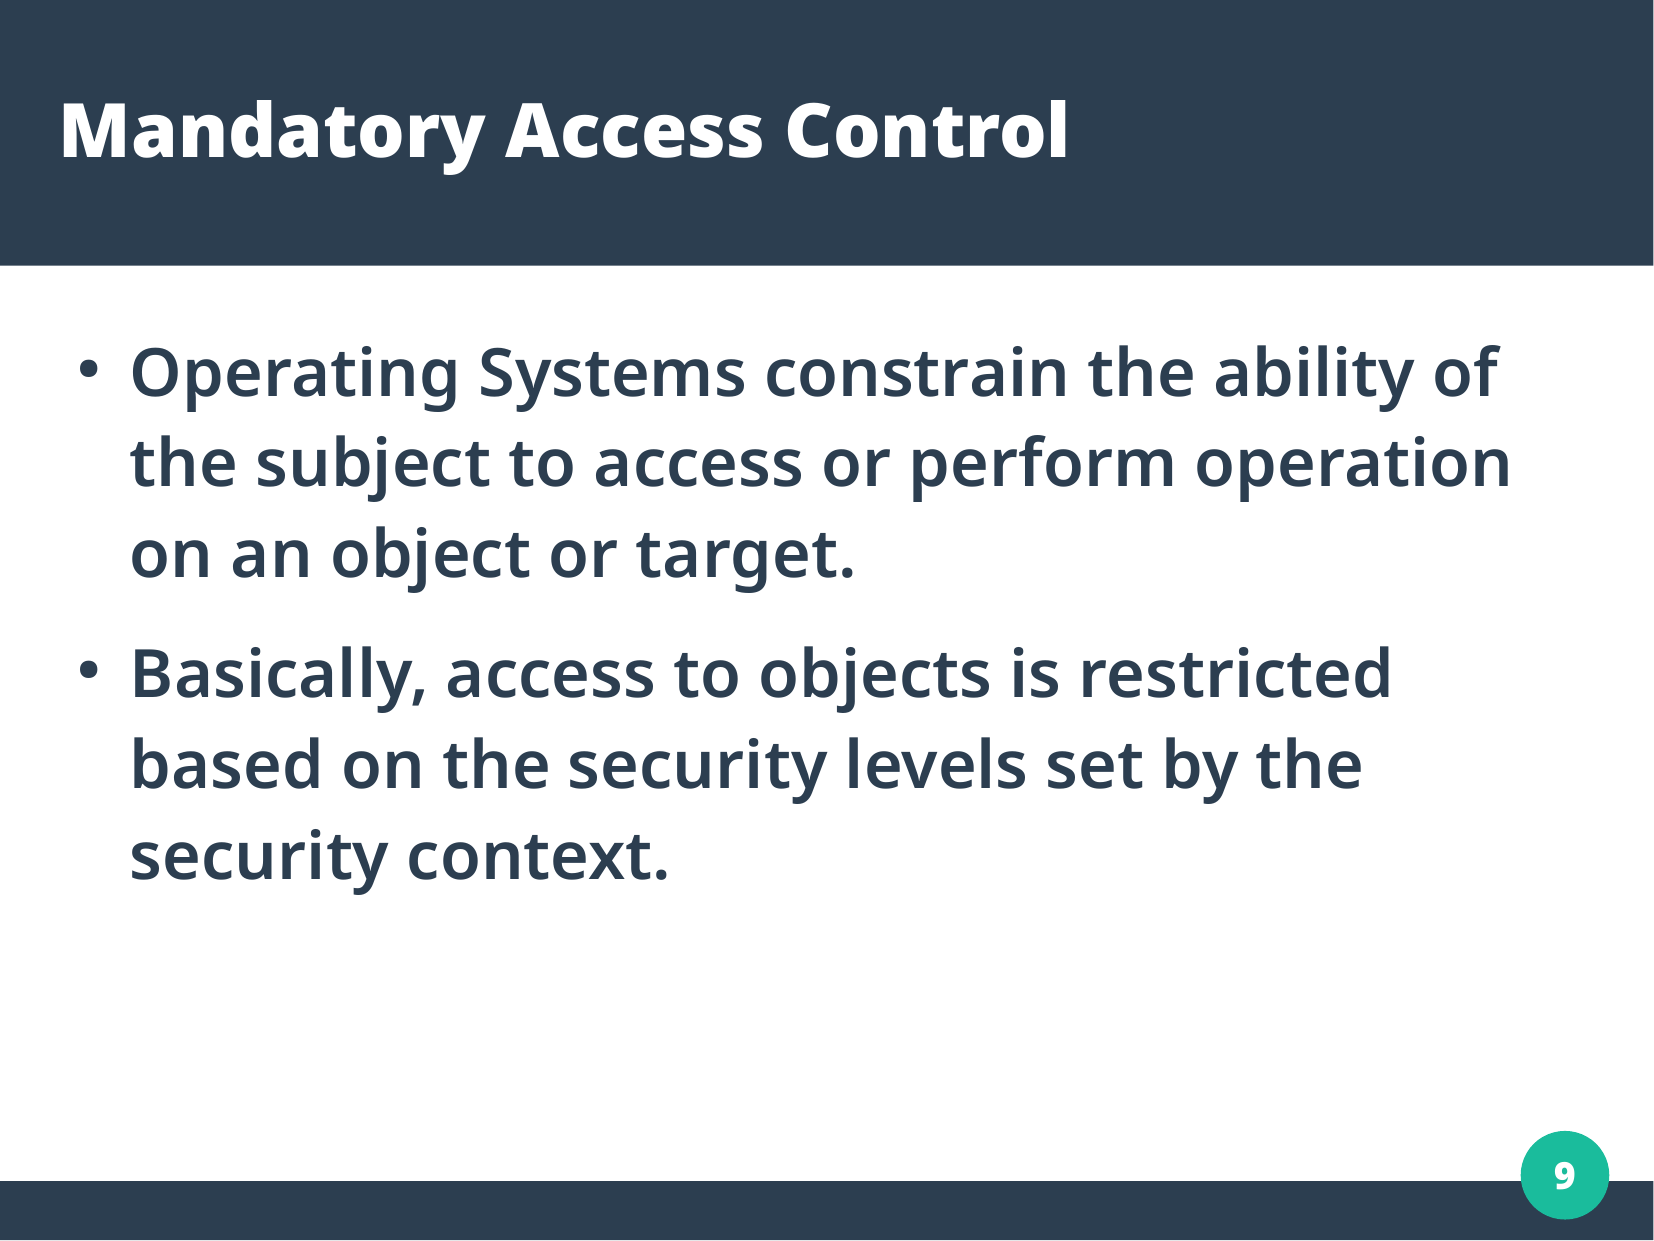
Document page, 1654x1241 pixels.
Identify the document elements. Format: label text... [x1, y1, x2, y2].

title Mandatory Access Control [59, 49, 1595, 207]
list Operating Systems constrain the ability of the subject to access or perform operation on an object or target. Basically, access to objects is restricted based on the security levels set by the security context. [59, 324, 1595, 1152]
